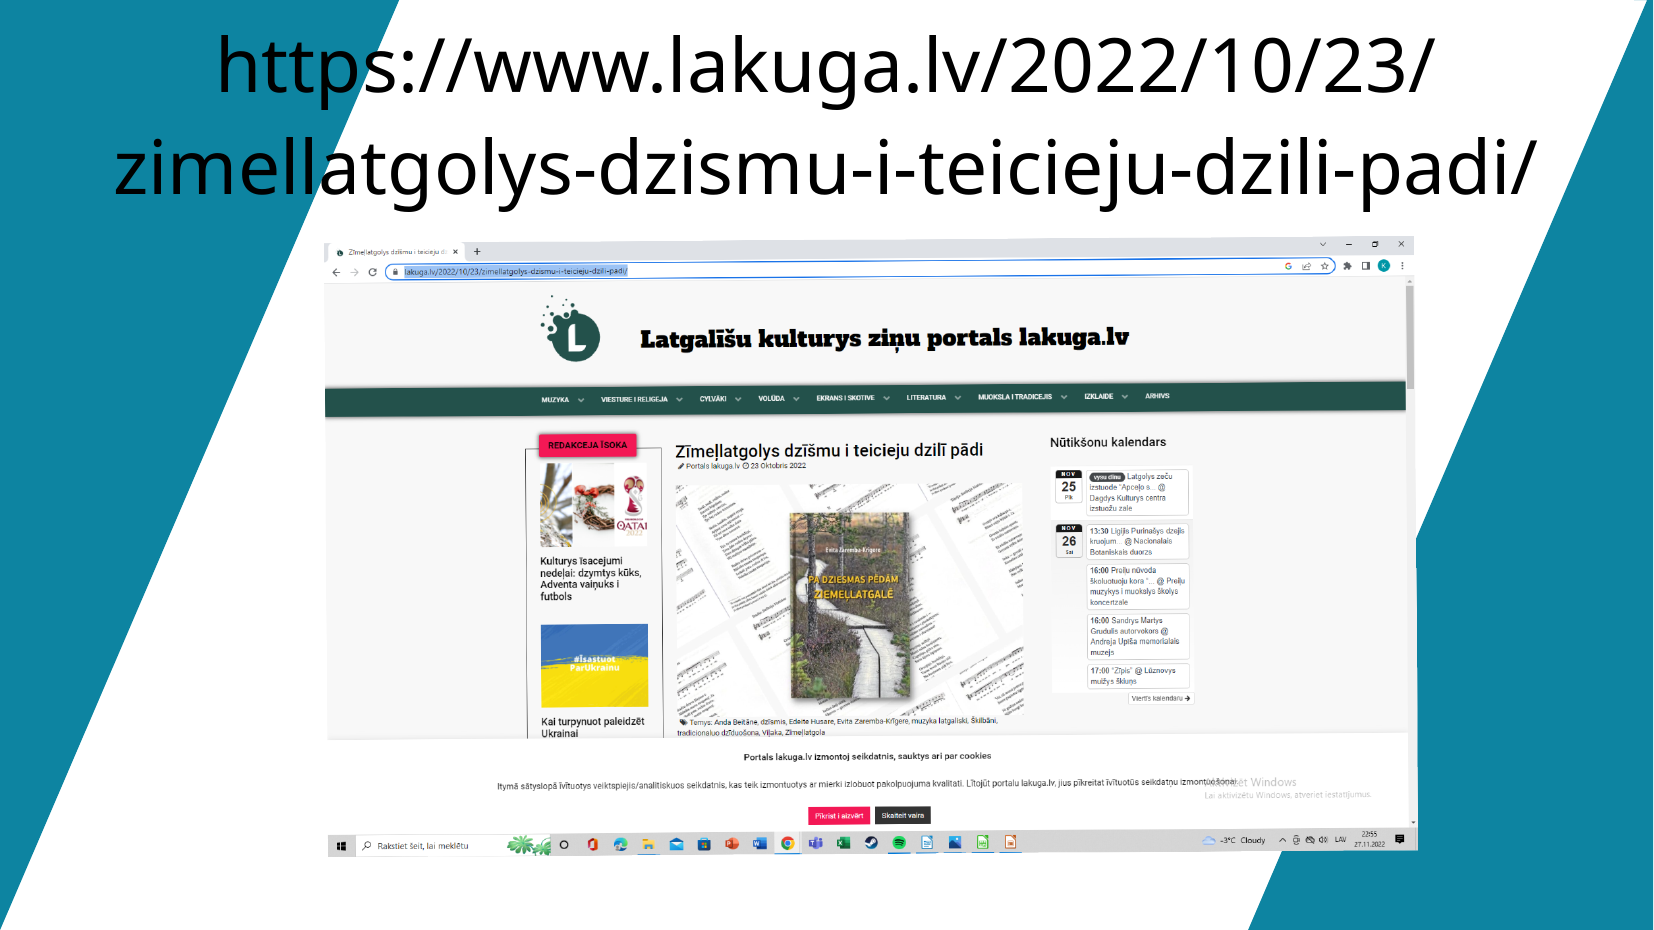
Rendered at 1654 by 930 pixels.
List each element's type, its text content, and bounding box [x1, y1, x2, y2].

title https://www.lakuga.lv/2022/10/23/zimellatgolys-dzismu-i-teicieju-dzili-padi/ [82, 168, 1571, 217]
picture [324, 236, 1418, 857]
